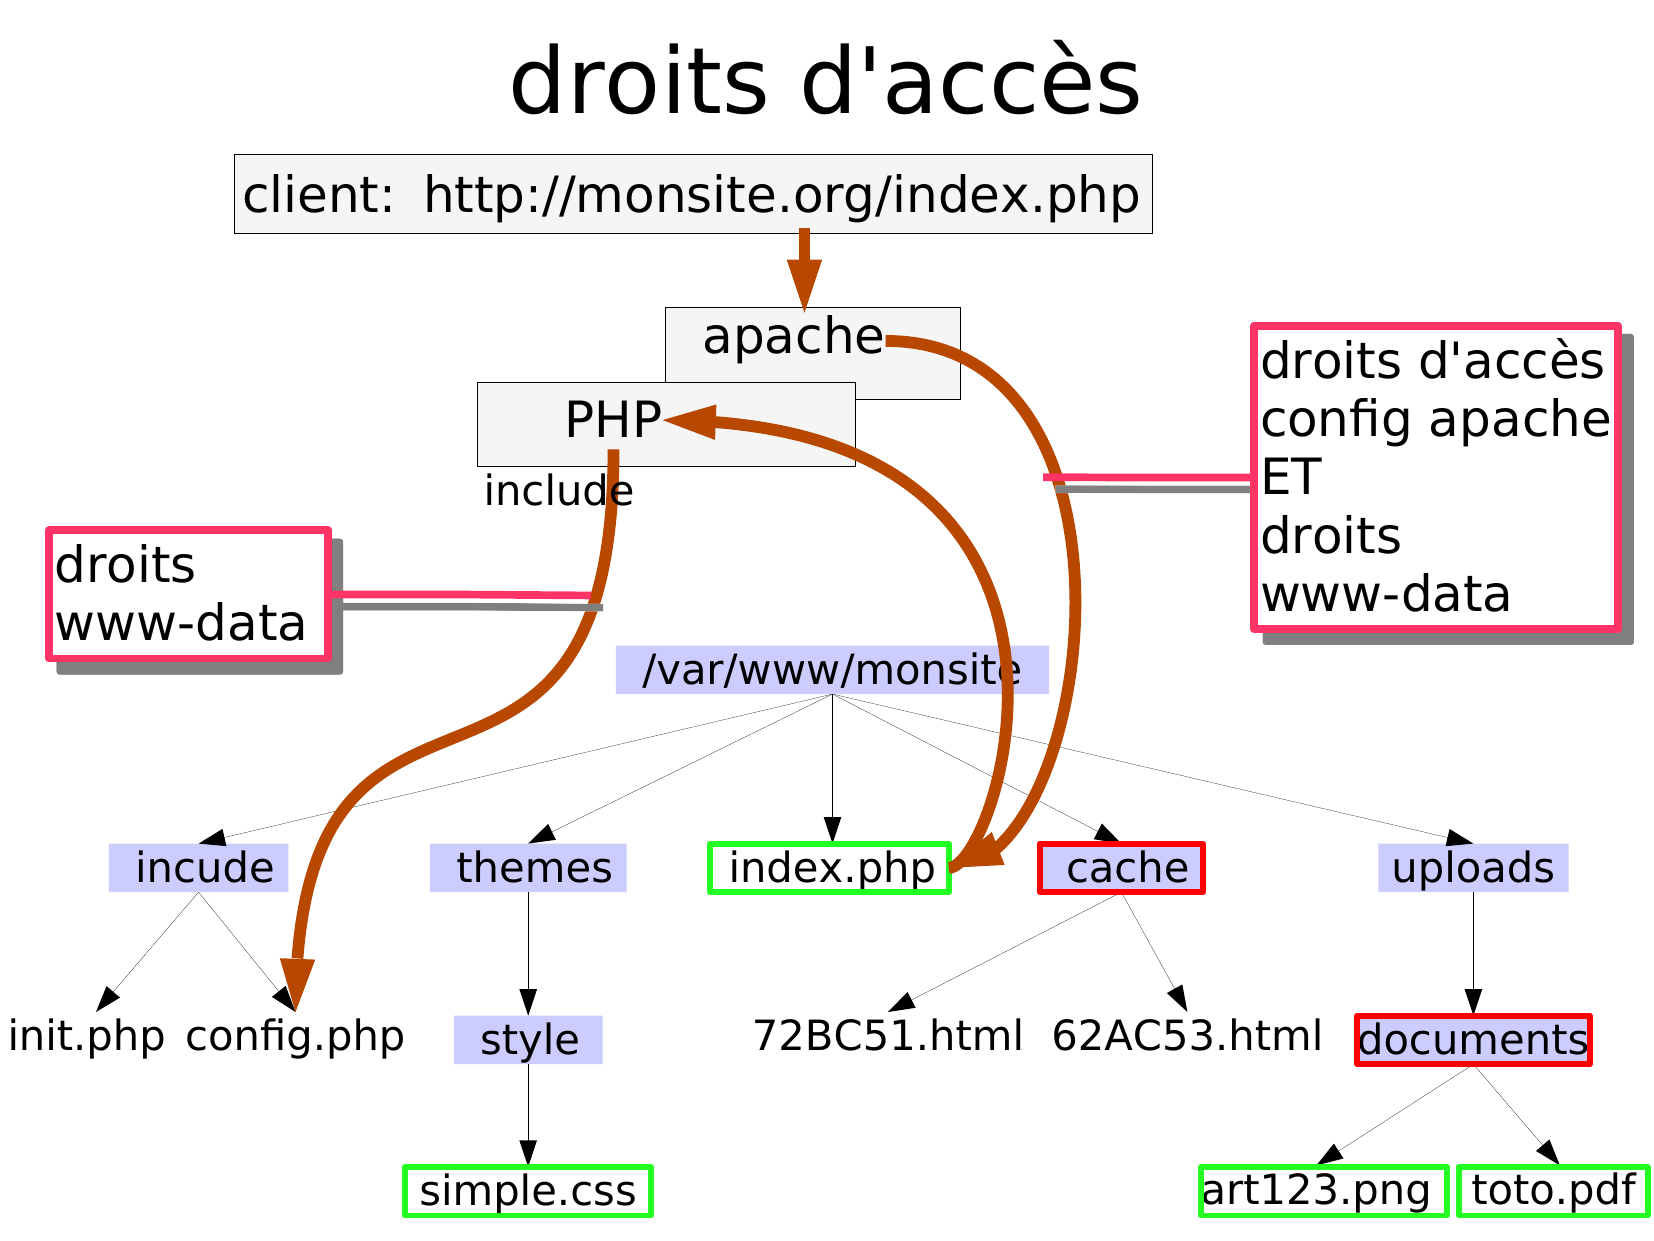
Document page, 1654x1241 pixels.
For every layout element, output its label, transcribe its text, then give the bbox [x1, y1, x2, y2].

text_box simple.css [419, 1170, 638, 1213]
text_box droits www-data [48, 530, 328, 659]
text_box /var/www/monsite [615, 645, 1001, 695]
text_box toto.pdf [1471, 1170, 1645, 1213]
text_box art123.png [1204, 1170, 1433, 1213]
text_box init.php [7, 1012, 185, 1061]
text_box client: [242, 165, 397, 234]
text_box index.php [728, 847, 937, 889]
text_box include [483, 466, 661, 516]
text_box 62AC53.html [1051, 1012, 1324, 1061]
title droits d'accès [0, 17, 1654, 143]
text_box [477, 307, 961, 467]
text_box uploads [1378, 843, 1569, 893]
text_box droits d'accès config apache ET droits www-data [1254, 326, 1619, 630]
text_box [234, 154, 1153, 234]
text_box [886, 307, 961, 349]
text_box themes [429, 843, 627, 893]
text_box style [453, 1015, 603, 1065]
text_box /var/www/monsite [1011, 645, 1050, 695]
text_box 72BC51.html [751, 1012, 1025, 1061]
text_box documents [1360, 1019, 1587, 1061]
text_box config.php [185, 1012, 406, 1061]
text_box PHP [564, 391, 663, 450]
text_box [620, 421, 856, 467]
text_box apache [702, 306, 886, 376]
text_box http://monsite.org/index.php [423, 165, 1142, 234]
text_box incude [108, 843, 289, 893]
text_box cache [1043, 847, 1200, 889]
